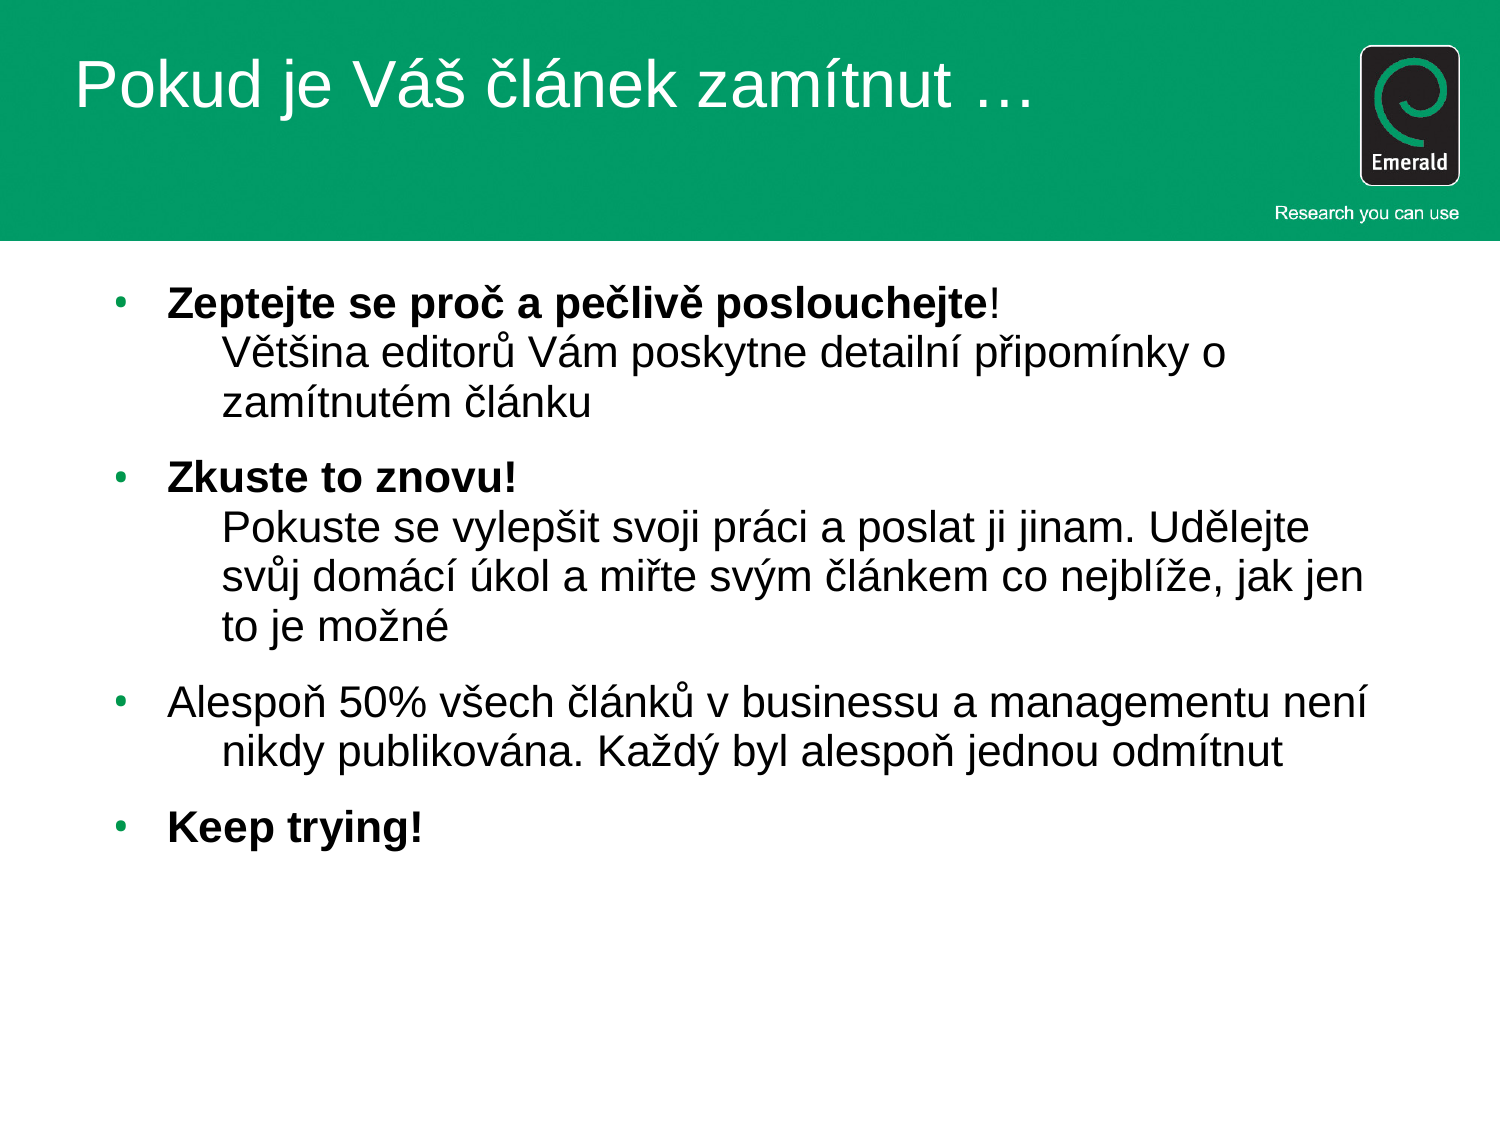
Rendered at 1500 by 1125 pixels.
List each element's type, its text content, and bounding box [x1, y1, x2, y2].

title Pokud je Váš článek zamítnut … [74, 49, 1129, 237]
list Zeptejte se proč a pečlivě poslouchejte! Většina editorů Vám poskytne detailní připomínky o zamítnutém článku Zkuste to znovu! Pokuste se vylepšit svoji práci a poslat ji jinam. Udělejte svůj domácí úkol a miřte svým článkem co nejblíže, jak jen to je možné Alespoň 50% všech článků v businessu a managementu není nikdy publikována. Každý byl alespoň jednou odmítnut Keep trying! [112, 278, 1388, 901]
